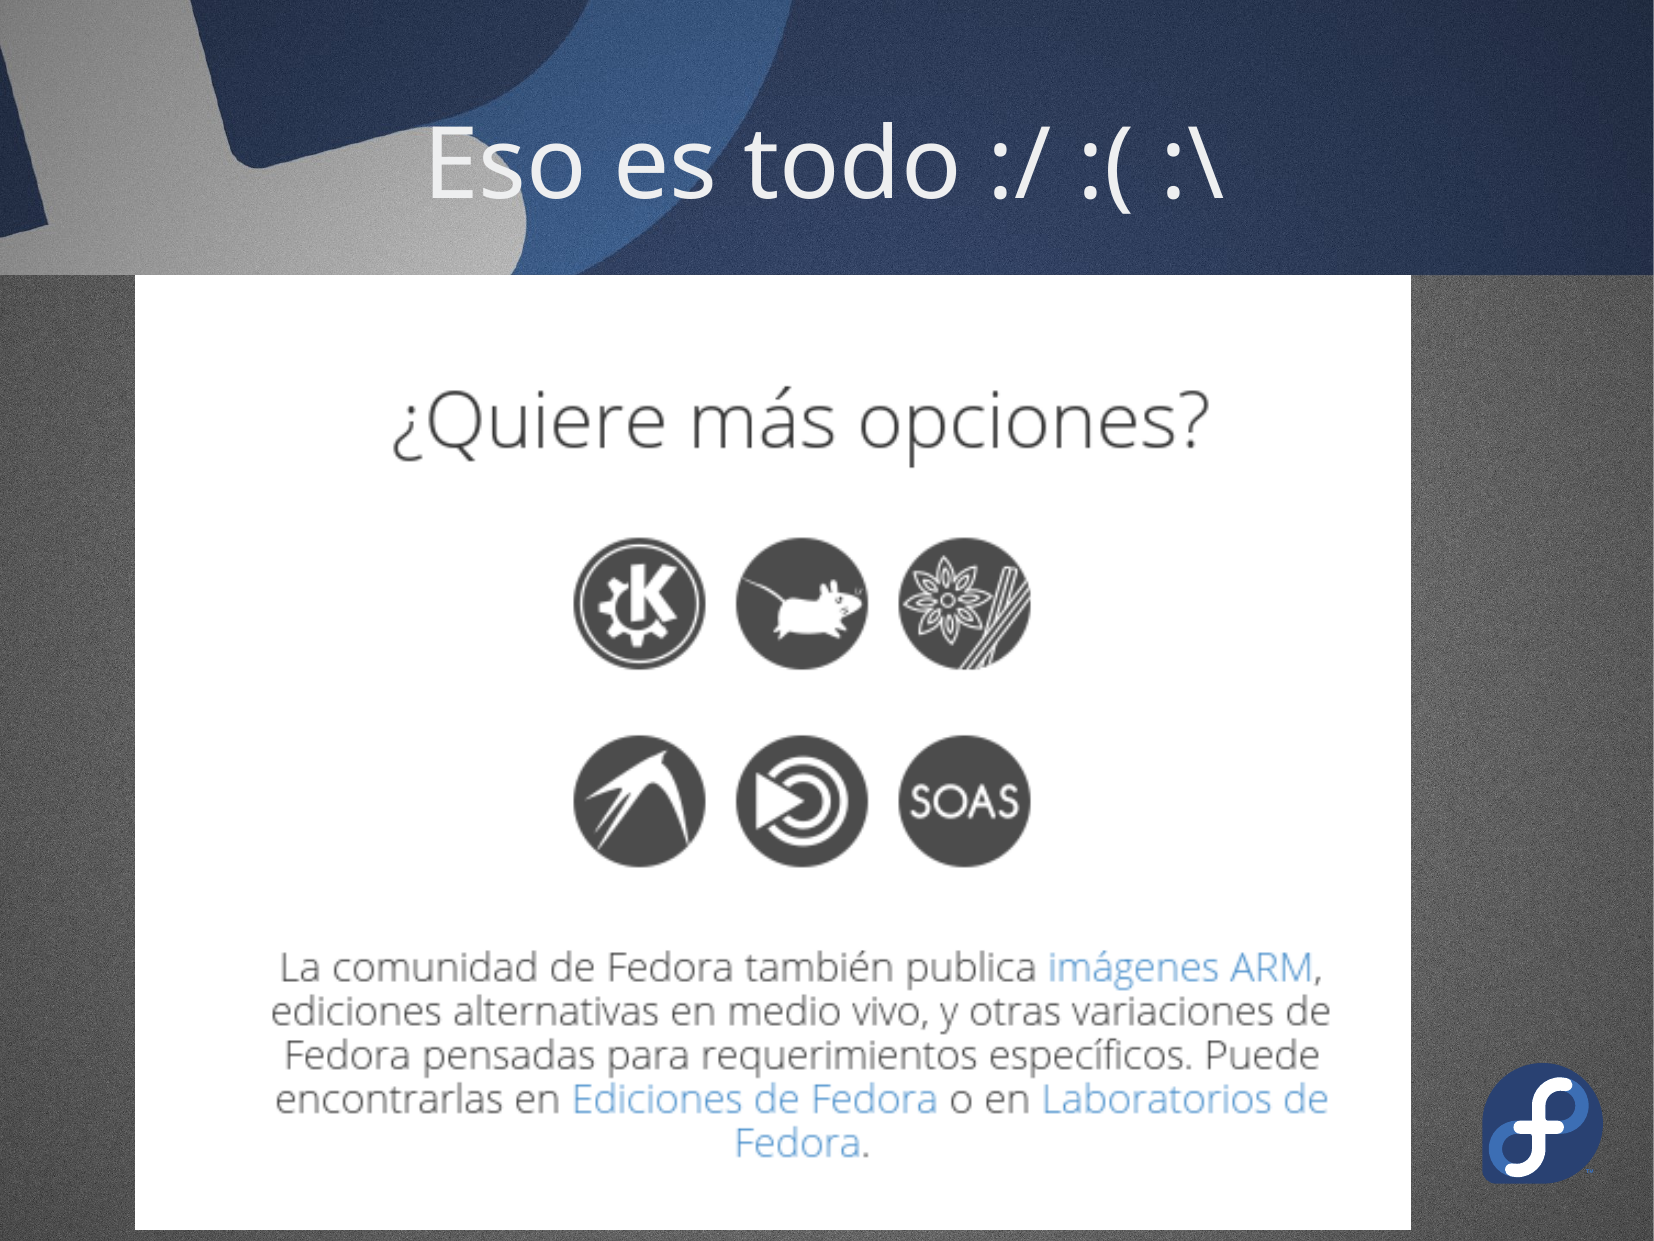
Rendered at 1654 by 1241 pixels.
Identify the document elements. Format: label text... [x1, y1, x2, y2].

picture [0, 0, 1654, 1241]
text_box Eso es todo :/ :( :\ [86, 59, 1563, 266]
